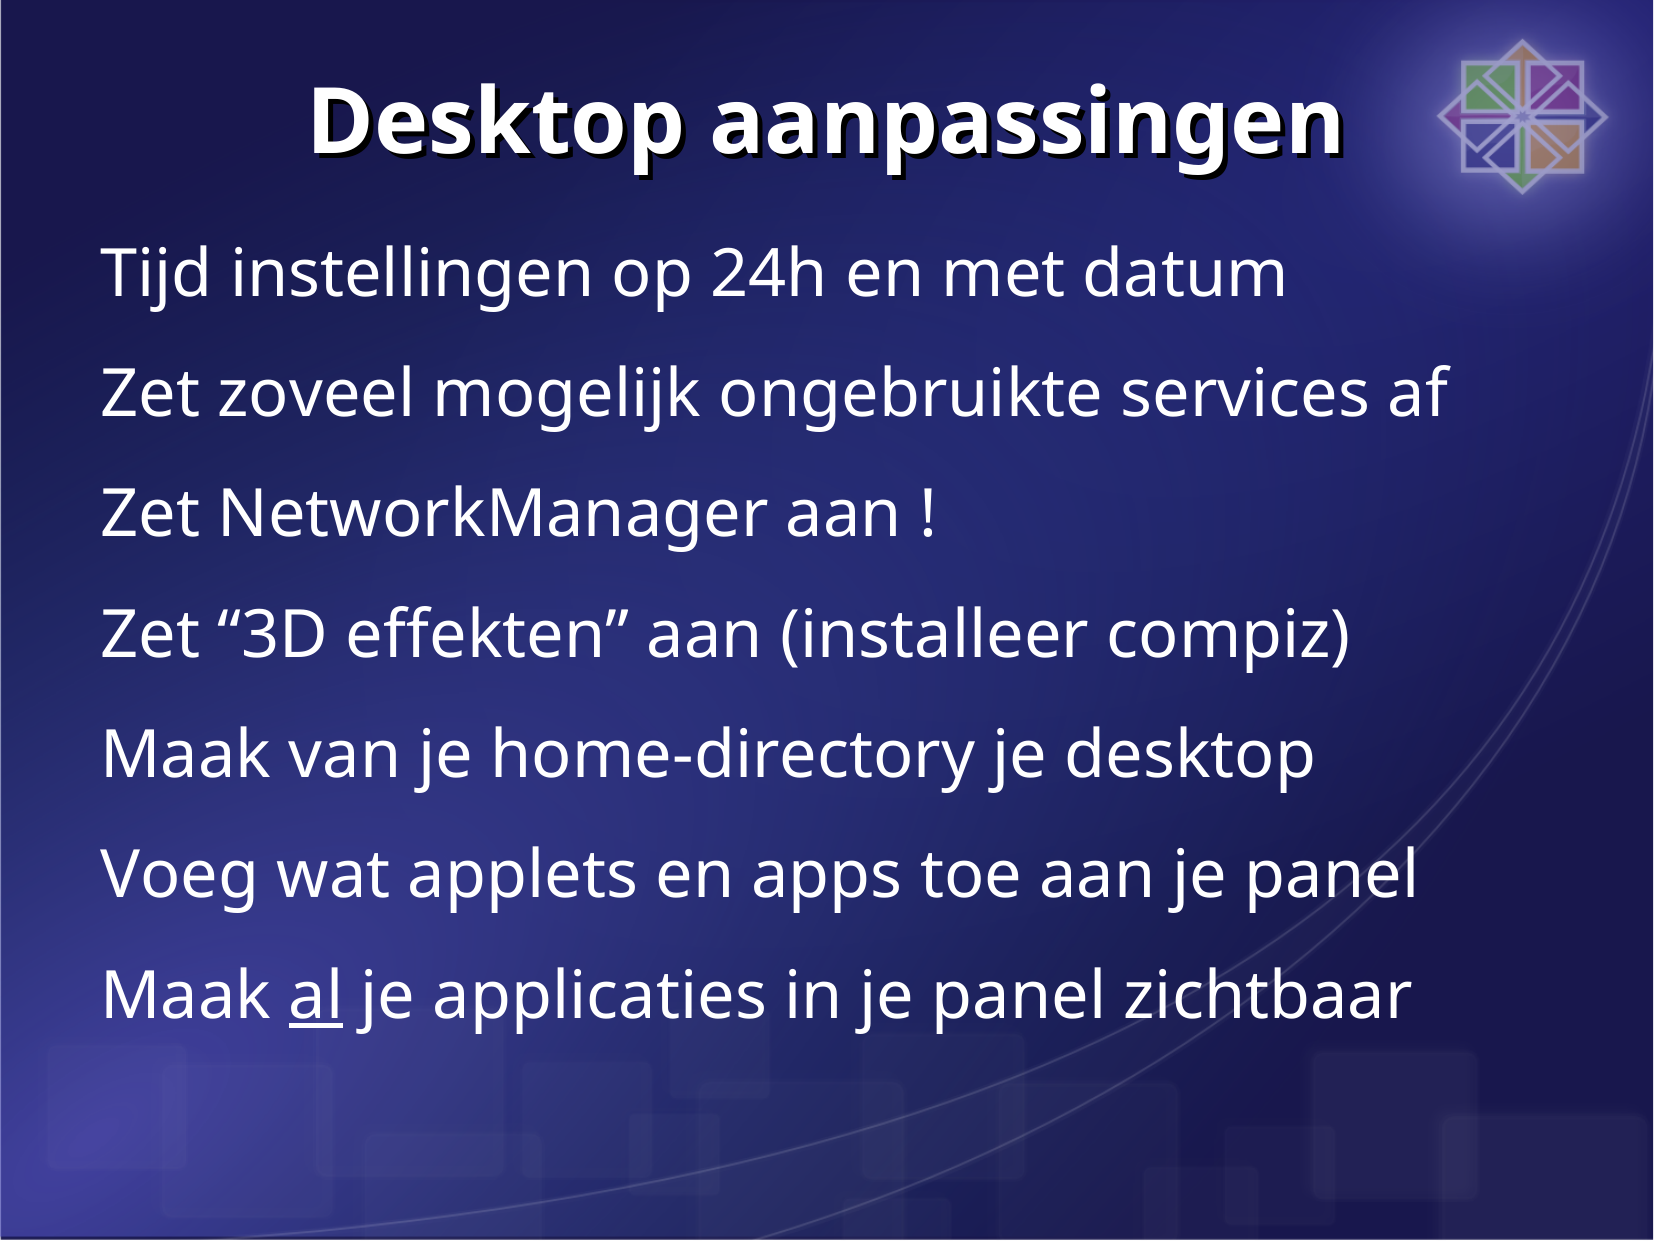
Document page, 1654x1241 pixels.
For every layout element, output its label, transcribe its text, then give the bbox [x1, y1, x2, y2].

list Tijd instellingen op 24h en met datum Zet zoveel mogelijk ongebruikte services af Zet NetworkManager aan ! Zet “3D effekten” aan (installeer compiz) Maak van je home-directory je desktop Voeg wat applets en apps toe aan je panel Maak al je applicaties in je panel zichtbaar [82, 225, 1571, 1186]
title Desktop aanpassingen [82, 56, 1571, 181]
picture [0, 0, 1654, 1241]
